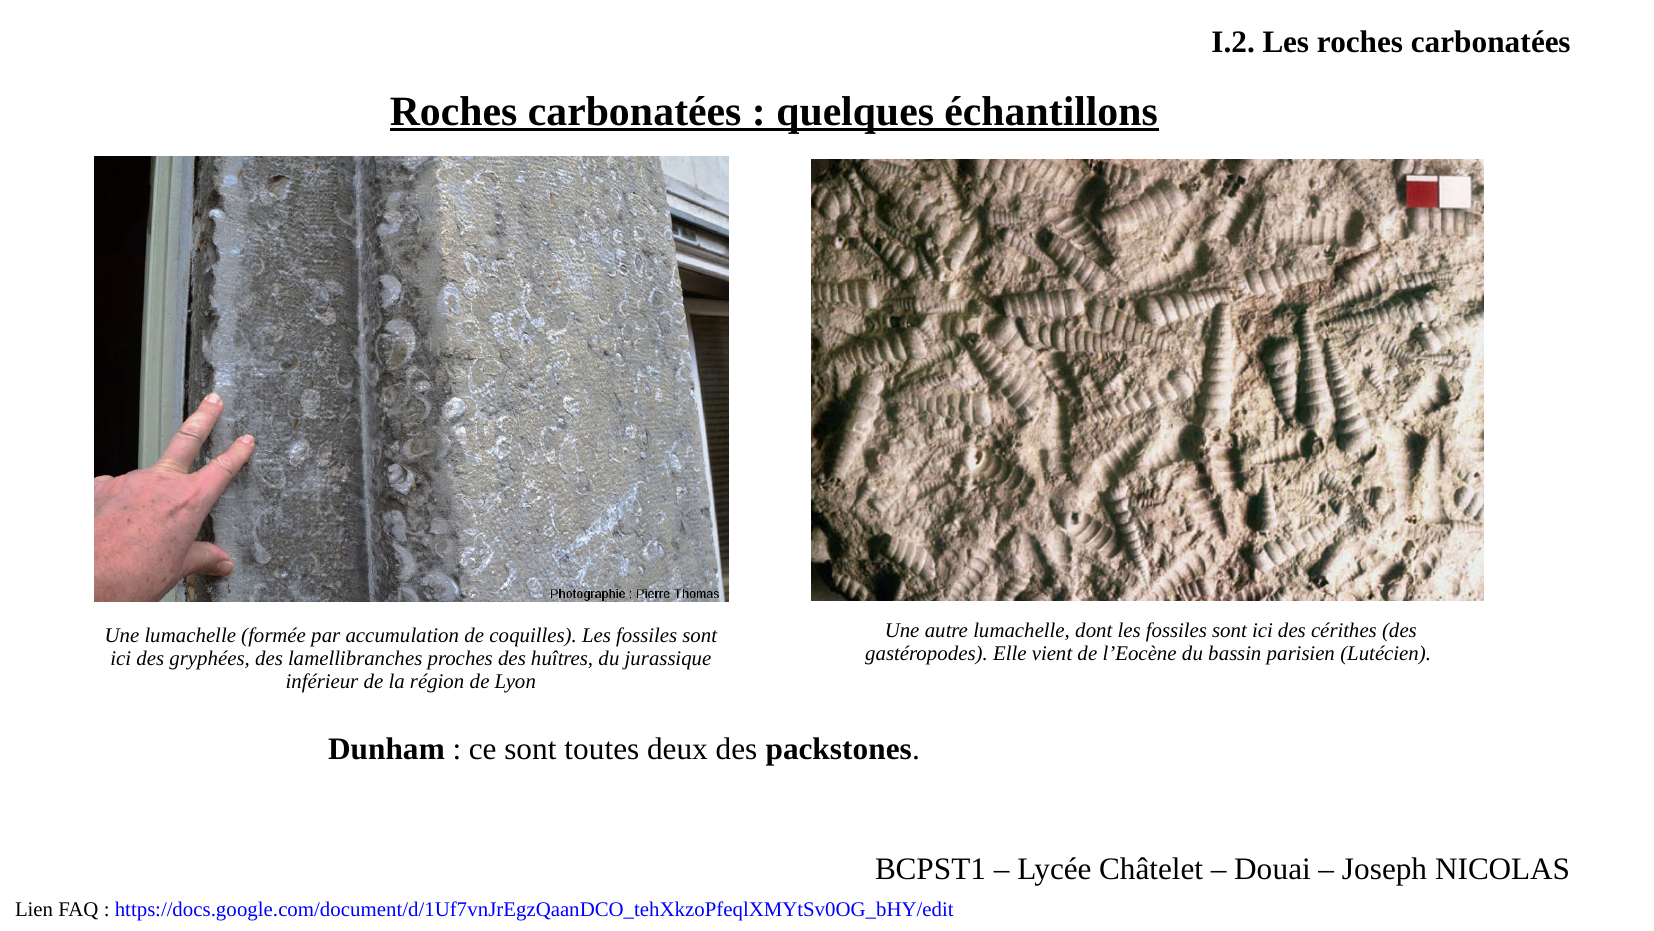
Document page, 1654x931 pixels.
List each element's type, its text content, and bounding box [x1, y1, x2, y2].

text_box Roches carbonatées : quelques échantillons [94, 88, 1595, 157]
picture [811, 159, 1484, 601]
picture [94, 156, 729, 602]
text_box BCPST1 – Lycée Châtelet – Douai – Joseph NICOLAS [637, 832, 1571, 905]
text_box Une lumachelle (formée par accumulation de coquilles). Les fossiles sont ici des gryphées, des lamellibranches proches des huîtres, du jurassique inférieur de la région de Lyon [98, 623, 724, 723]
text_box I.2. Les roches carbonatées [638, 5, 1572, 78]
text_box Dunham : ce sont toutes deux des packstones. [328, 703, 1438, 796]
text_box Lien FAQ : https://docs.google.com/document/d/1Uf7vnJrEgzQaanDCO_tehXkzoPfeqlXMYtSv0OG_bHY/edit [0, 897, 993, 931]
text_box Une autre lumachelle, dont les fossiles sont ici des cérithes (des gastéropodes). Elle vient de l’Eocène du bassin parisien (Lutécien). [821, 619, 1481, 718]
